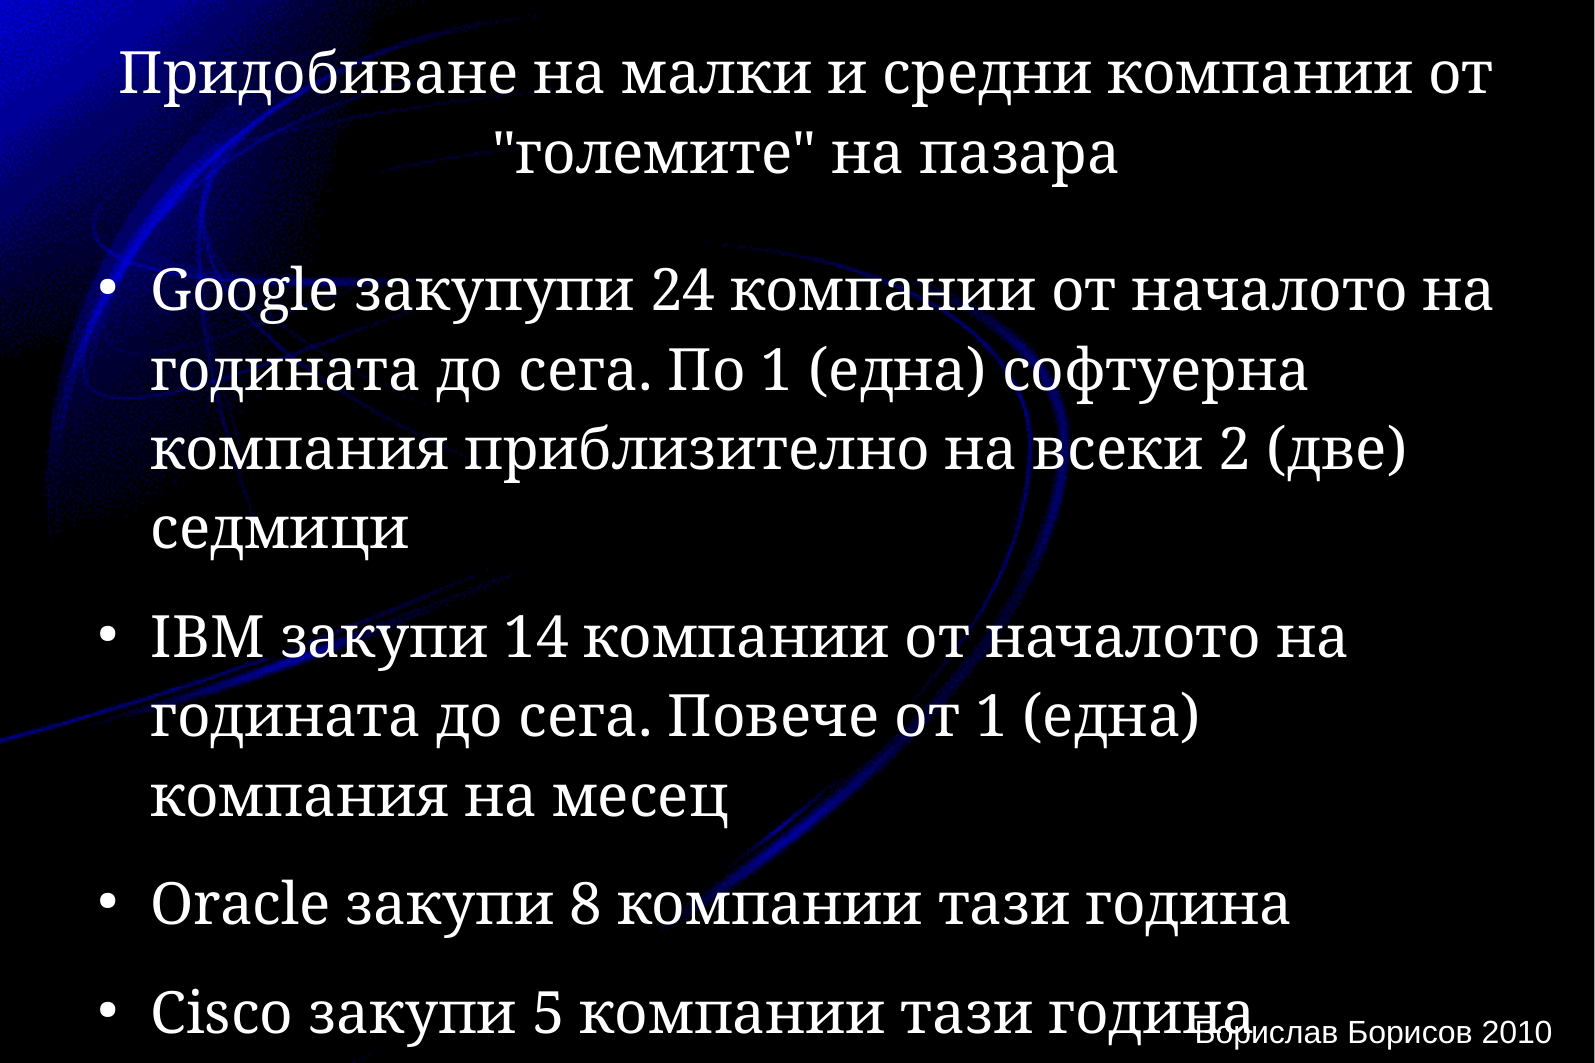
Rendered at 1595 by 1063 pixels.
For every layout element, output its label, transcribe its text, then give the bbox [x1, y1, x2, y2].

list Google закупупи 24 компании от началото на годината до сега. По 1 (една) софтуерна компания приблизително на всеки 2 (две) седмици IBM закупи 14 компании от началото на годината до сега. Повече от 1 (една) компания на месец Oracle закупи 8 компании тази година Cisco закупи 5 компании тази година Microsoft нямат закупена компания през 2010 г. [79, 248, 1515, 936]
title Придобиване на малки и средни компании от "големите" на пазара [88, 29, 1524, 193]
text_box Борислав Борисов 2010 [1179, 1007, 1595, 1063]
picture [0, 0, 1595, 1063]
